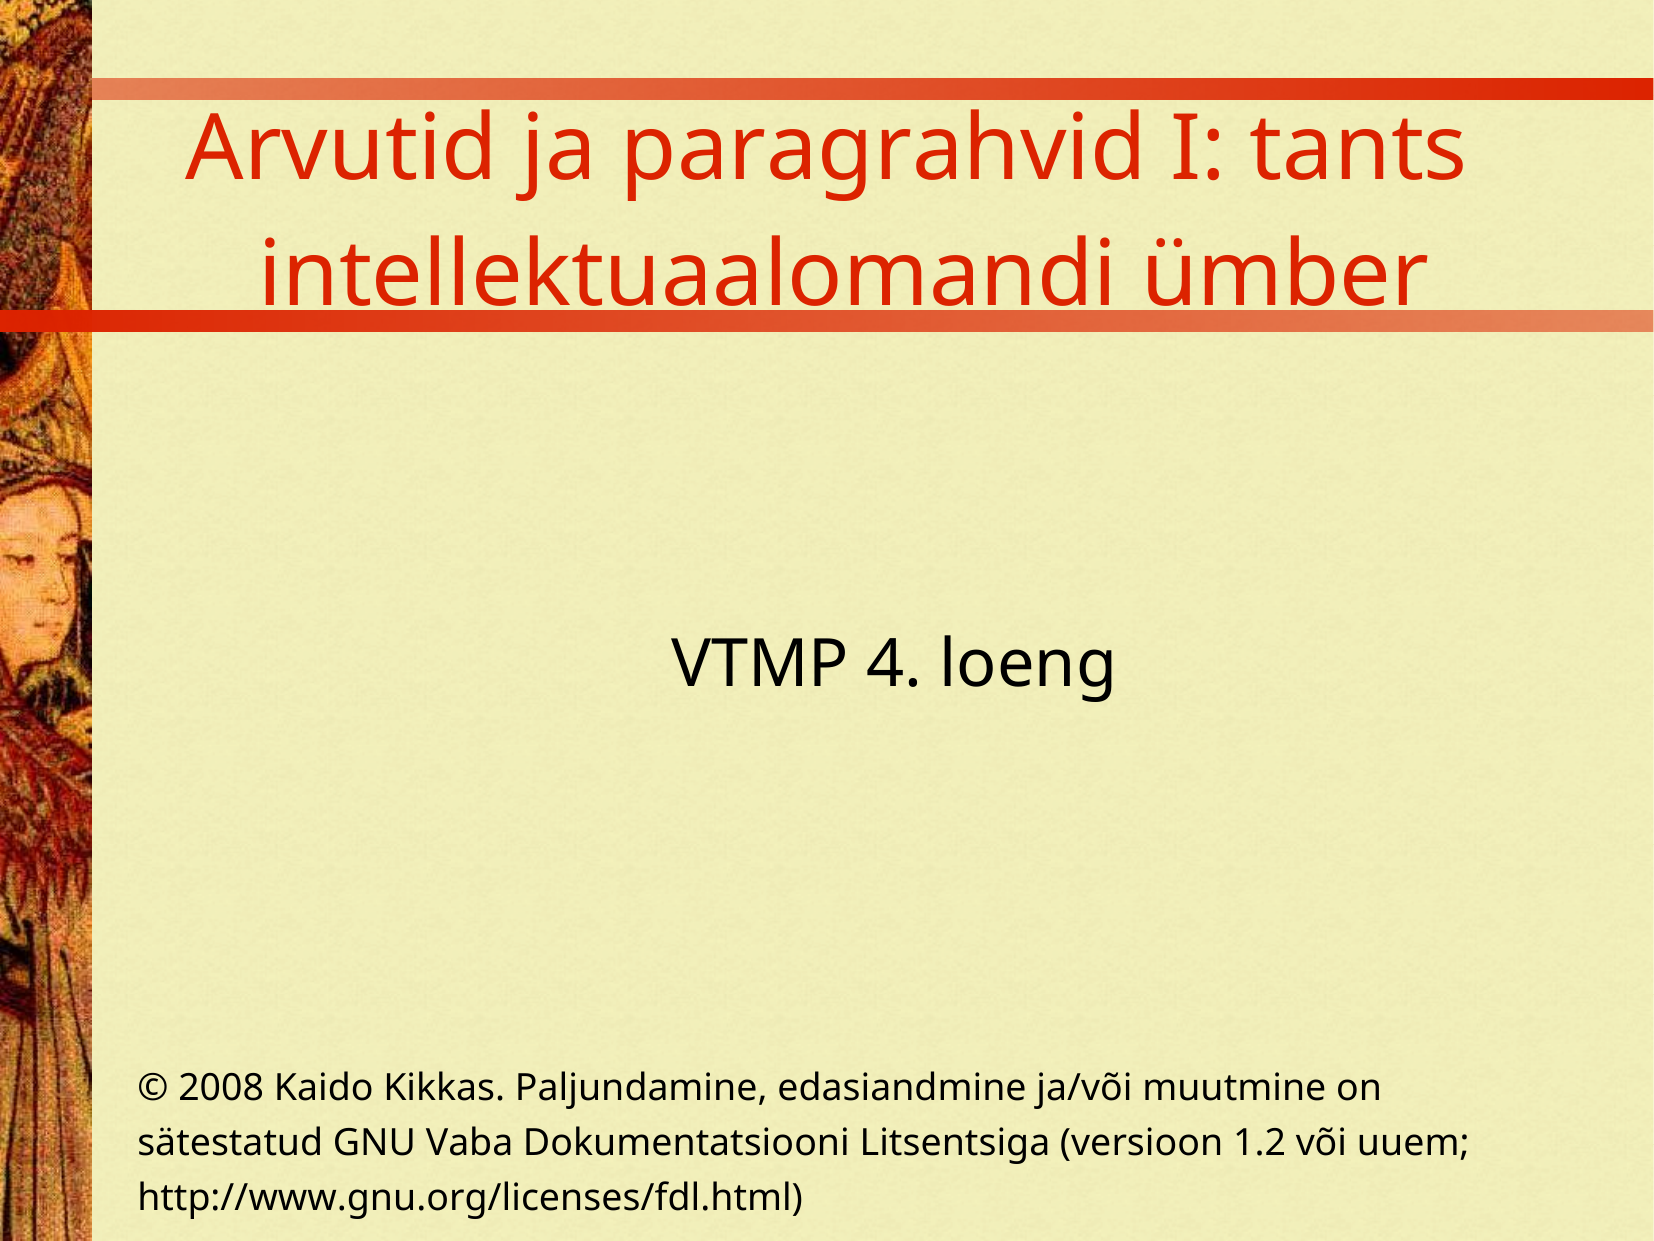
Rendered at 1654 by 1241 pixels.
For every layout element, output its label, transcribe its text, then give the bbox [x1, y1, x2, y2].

text_box © 2008 Kaido Kikkas. Paljundamine, edasiandmine ja/või muutmine on sätestatud GNU Vaba Dokumentatsiooni Litsentsiga (versioon 1.2 või uuem; http://www.gnu.org/licenses/fdl.html) [137, 1056, 1528, 1175]
title Arvutid ja paragrahvid I: tants intellektuaalomandi ümber [121, 102, 1534, 311]
picture [0, 332, 1654, 1241]
text_box VTMP 4. loeng [584, 614, 1204, 726]
picture [0, 0, 1654, 310]
